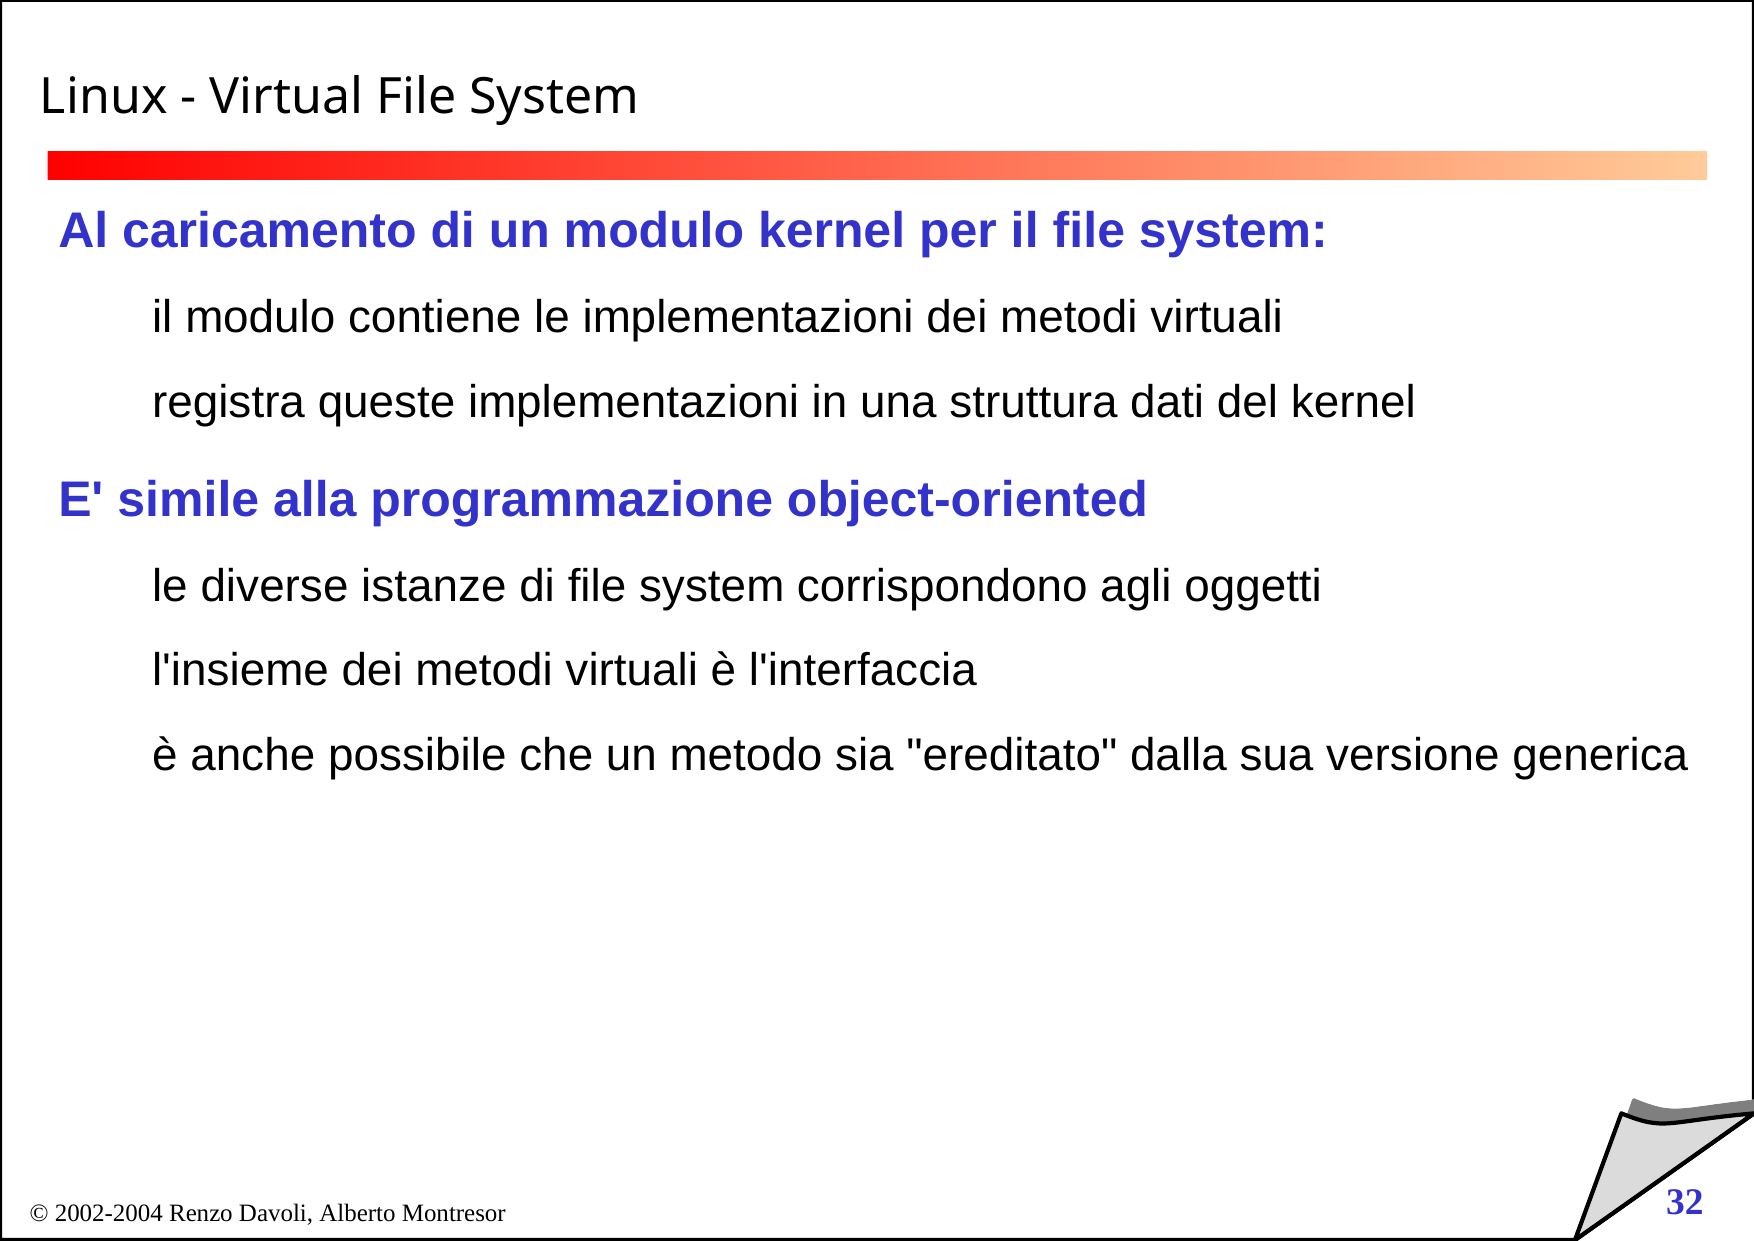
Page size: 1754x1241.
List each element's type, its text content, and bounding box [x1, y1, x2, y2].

title Linux - Virtual File System [40, 49, 1714, 144]
list Al caricamento di un modulo kernel per il file system: il modulo contiene le implementazioni dei metodi virtuali registra queste implementazioni in una struttura dati del kernel E' simile alla programmazione object-oriented le diverse istanze di file system corrispondono agli oggetti l'insieme dei metodi virtuali è l'interfaccia è anche possibile che un metodo sia "ereditato" dalla sua versione generica [58, 202, 1696, 1241]
